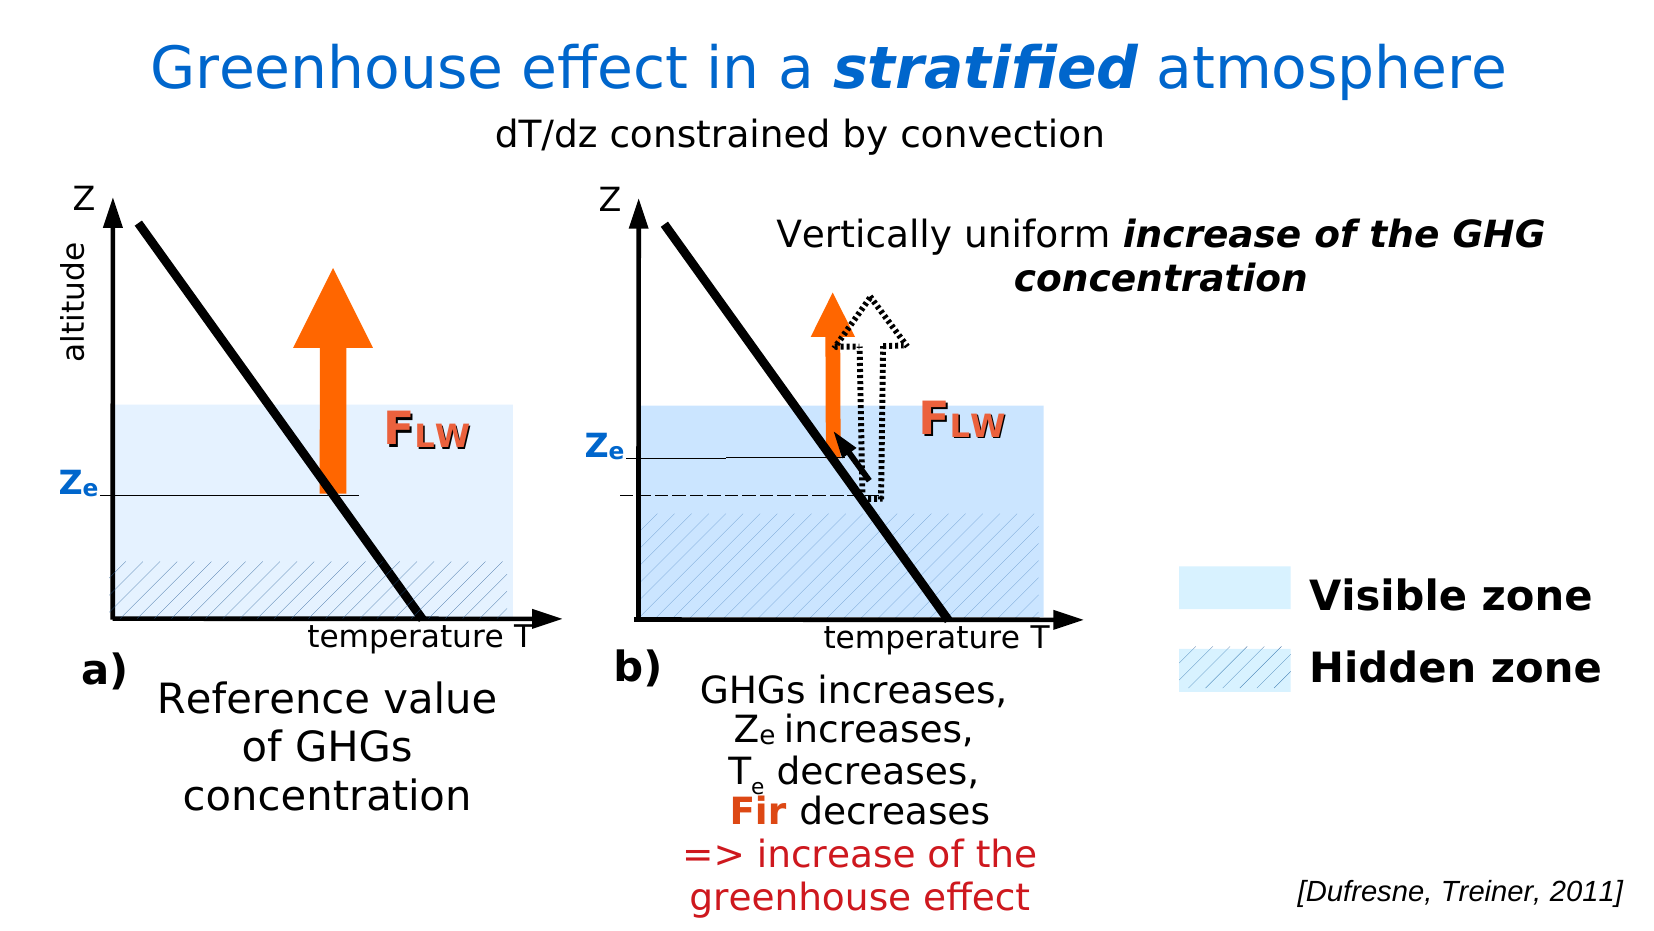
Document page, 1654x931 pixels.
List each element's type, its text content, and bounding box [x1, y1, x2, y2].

text_box Visible zone Hidden zone [1294, 564, 1639, 704]
text_box Ze [41, 462, 115, 509]
text_box FLW [354, 386, 499, 469]
text_box [641, 405, 939, 617]
text_box temperature T [806, 618, 1067, 664]
text_box temperature T [290, 622, 551, 662]
text_box Greenhouse effect in a stratified atmosphere [15, 7, 1642, 129]
text_box b) [598, 634, 725, 665]
text_box GHGs increases, Ze increases, Te decreases, Fir decreases => increase of the greenhouse effect [596, 665, 1123, 820]
text_box Z [55, 178, 112, 226]
text_box altitude [41, 215, 105, 390]
text_box Ze [567, 425, 641, 472]
text_box [839, 405, 1044, 617]
text_box Reference value of GHGs concentration [118, 667, 536, 837]
text_box [801, 405, 825, 439]
text_box Vertically uniform increase of the GHG concentration [759, 205, 1563, 308]
text_box Z [581, 179, 638, 227]
text_box [275, 404, 319, 466]
text_box FLW [898, 375, 1026, 453]
text_box [1179, 566, 1291, 610]
text_box a) [66, 638, 174, 741]
text_box [Dufresne, Treiner, 2011] [1115, 868, 1639, 916]
text_box [1179, 646, 1291, 692]
text_box dT/dz constrained by convection [292, 113, 1309, 163]
text_box [109, 404, 513, 619]
text_box [116, 404, 327, 495]
